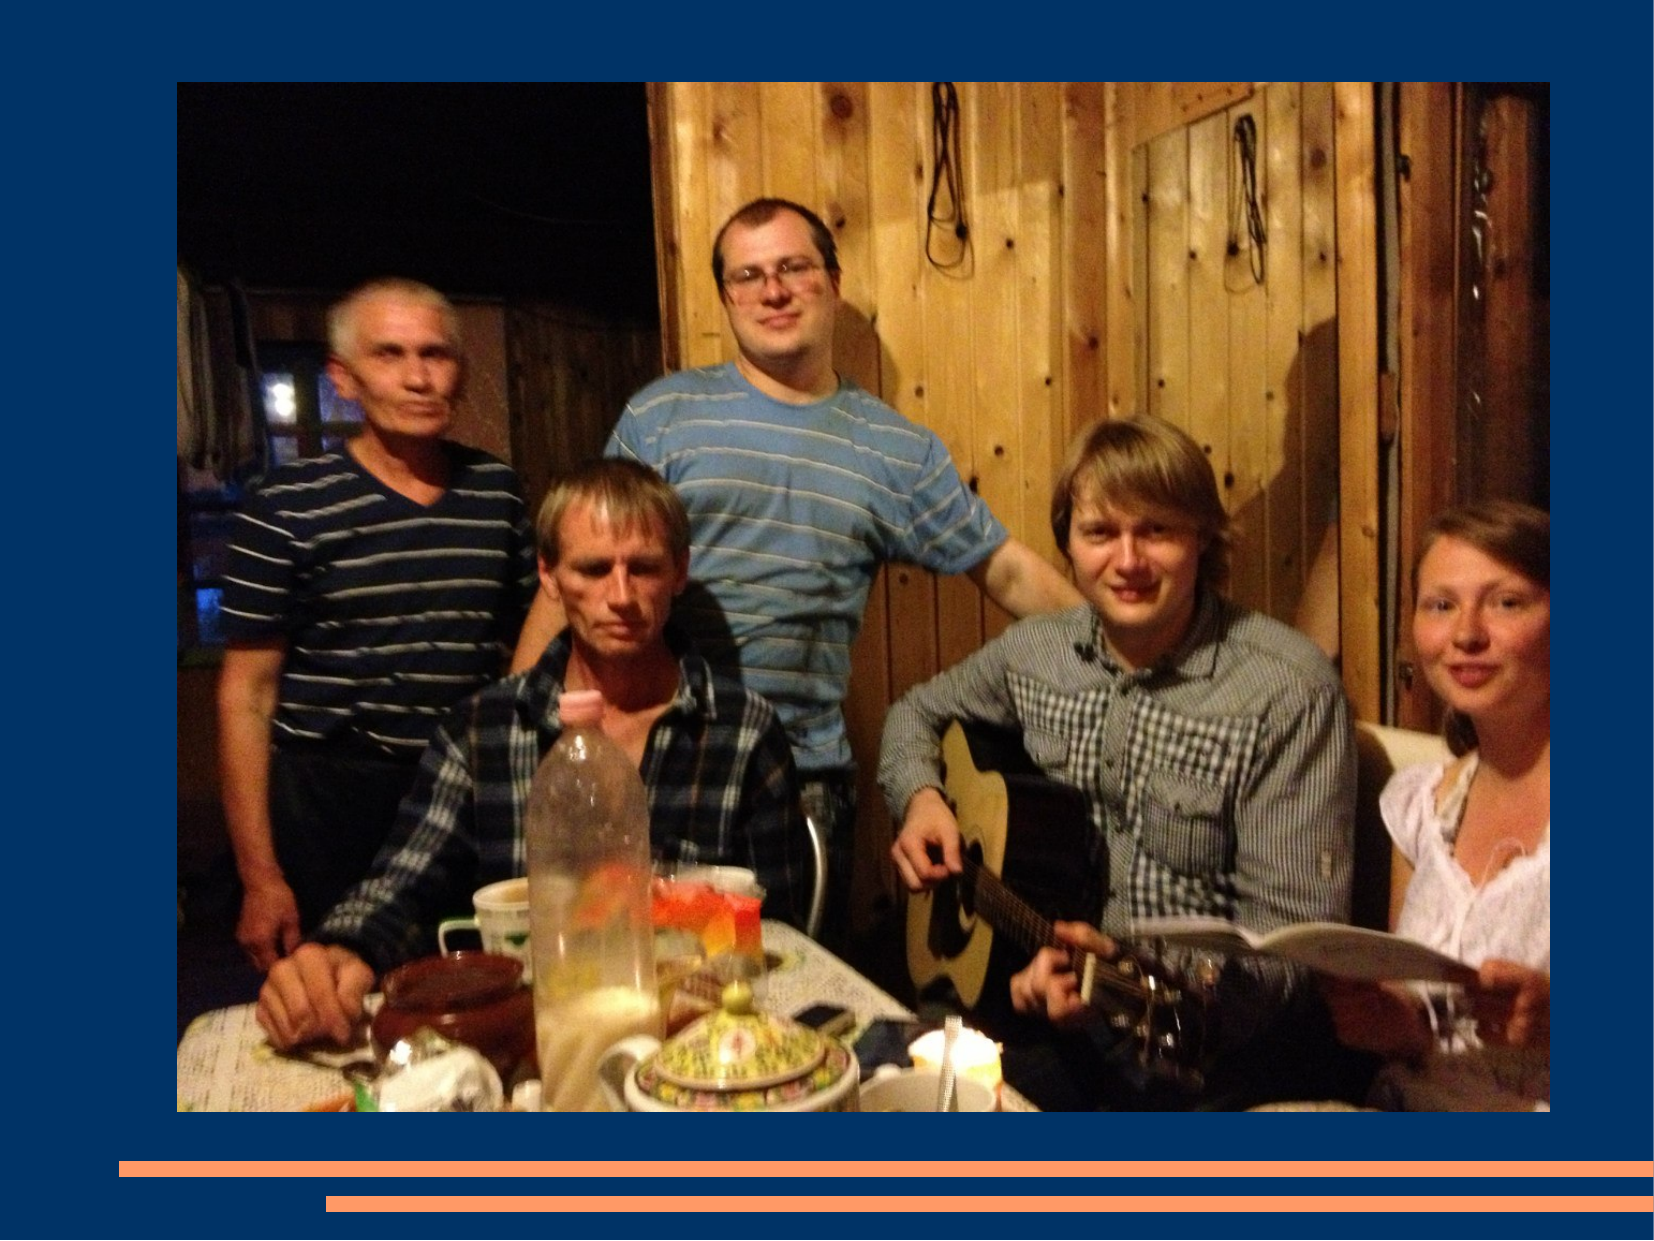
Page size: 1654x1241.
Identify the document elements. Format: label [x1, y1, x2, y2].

picture [177, 82, 1550, 1112]
